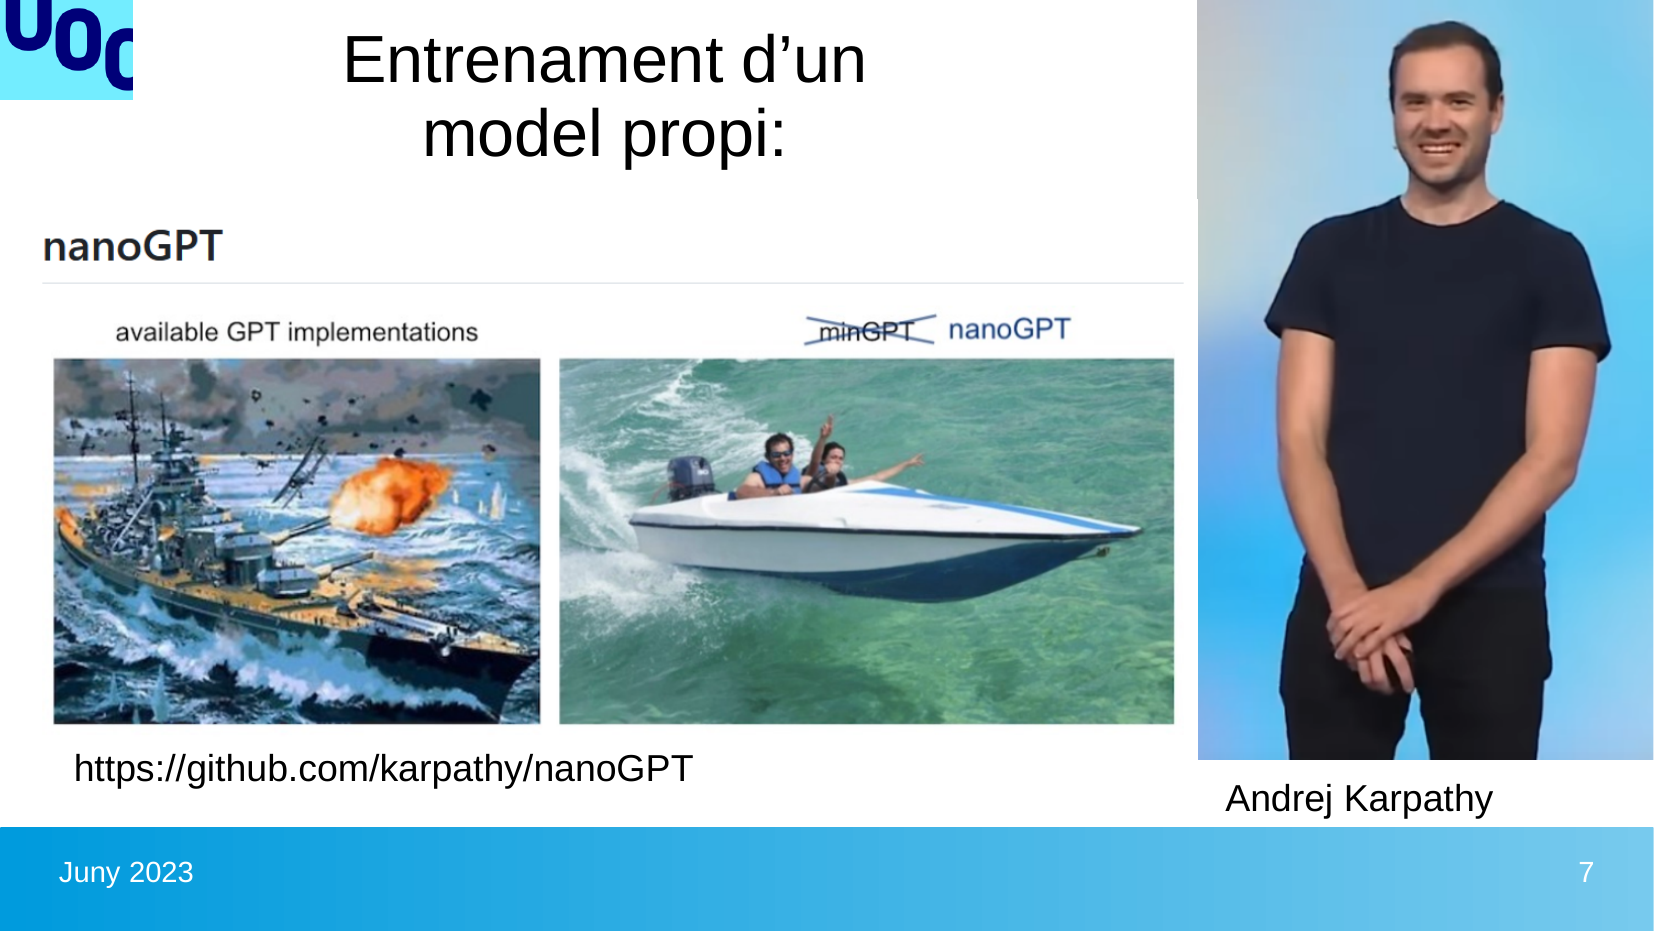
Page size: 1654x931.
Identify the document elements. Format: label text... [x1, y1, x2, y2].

text_box Andrej Karpathy [1210, 769, 1536, 827]
picture [16, 0, 1654, 768]
text_box https://github.com/karpathy/nanoGPT [59, 740, 798, 798]
picture [0, 0, 133, 100]
subtitle Entrenament d’un model propi: [295, 21, 916, 199]
